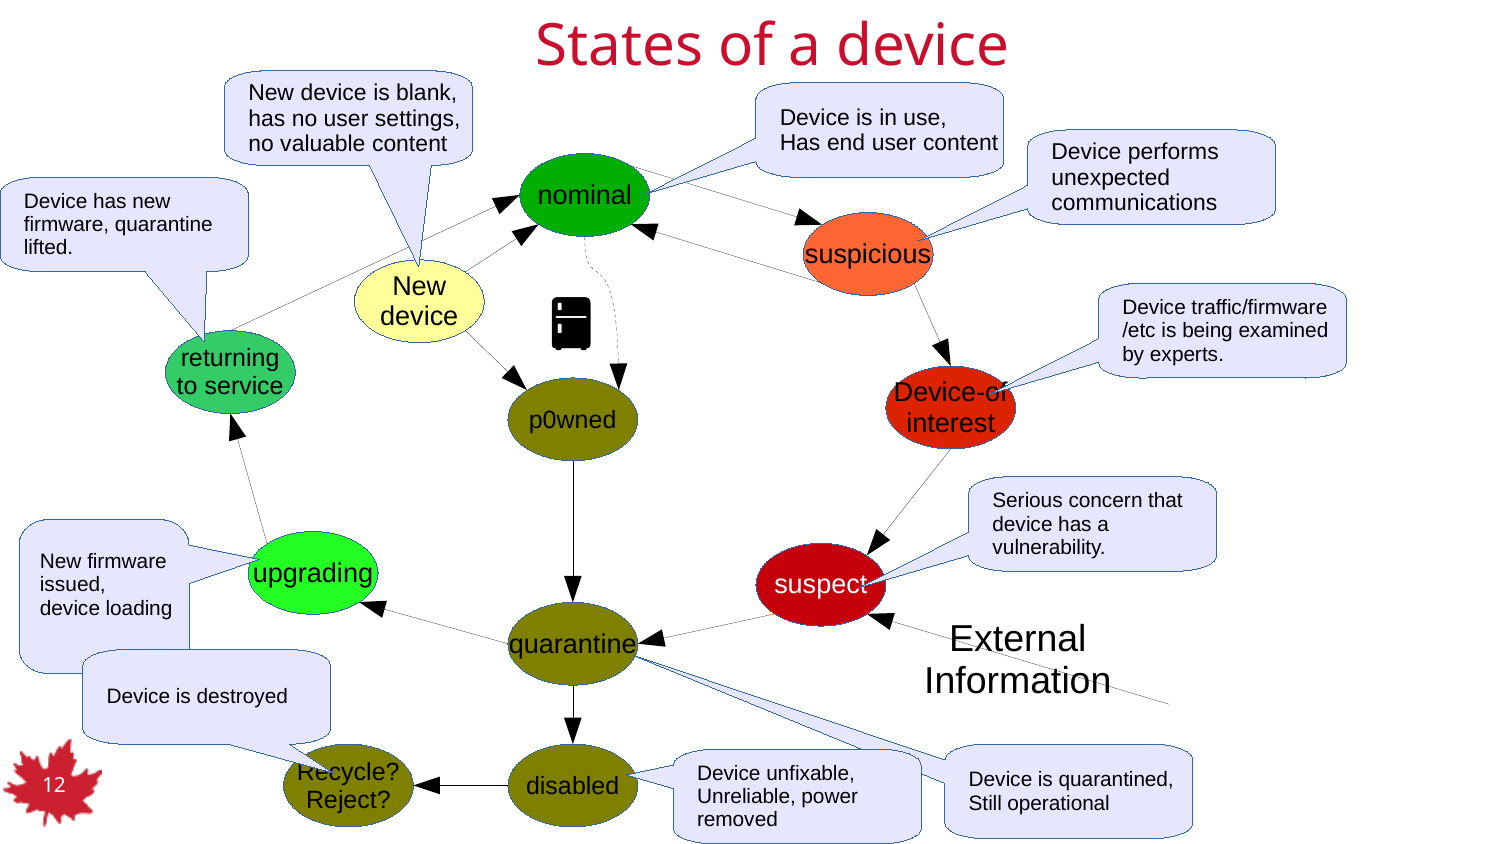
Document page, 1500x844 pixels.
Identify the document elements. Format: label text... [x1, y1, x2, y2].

text_box Recycle? Reject? [283, 744, 414, 827]
text_box Serious concern that device has a vulnerability. [858, 476, 1217, 588]
text_box Device is destroyed [82, 649, 334, 773]
text_box disabled [507, 744, 638, 827]
text_box nominal [519, 153, 650, 237]
text_box suspect [755, 543, 886, 627]
text_box p0wned [507, 377, 638, 461]
text_box Device traffic/firmware /etc is being examined by experts. [988, 283, 1347, 395]
text_box quarantine [507, 602, 638, 686]
text_box Device performs unexpected communications [917, 129, 1276, 241]
text_box Device has new firmware, quarantine lifted. [0, 177, 249, 342]
text_box New device [354, 259, 485, 343]
text_box Device unfixable, Unreliable, power removed [626, 749, 922, 844]
text_box Device is quarantined, Still operational [633, 655, 1193, 839]
text_box suspicious [803, 212, 934, 296]
text_box Device is in use, Has end user content [645, 82, 1004, 194]
picture [3, 739, 102, 827]
text_box New device is blank, has no user settings, no valuable content [224, 70, 473, 267]
text_box upgrading [248, 531, 379, 615]
text_box Device-of interest [885, 366, 1016, 449]
picture [539, 292, 603, 355]
title States of a device [101, 0, 1444, 167]
text_box <number> [8, 762, 99, 808]
text_box returning to service [165, 330, 296, 414]
text_box New firmware issued, device loading [19, 519, 260, 674]
